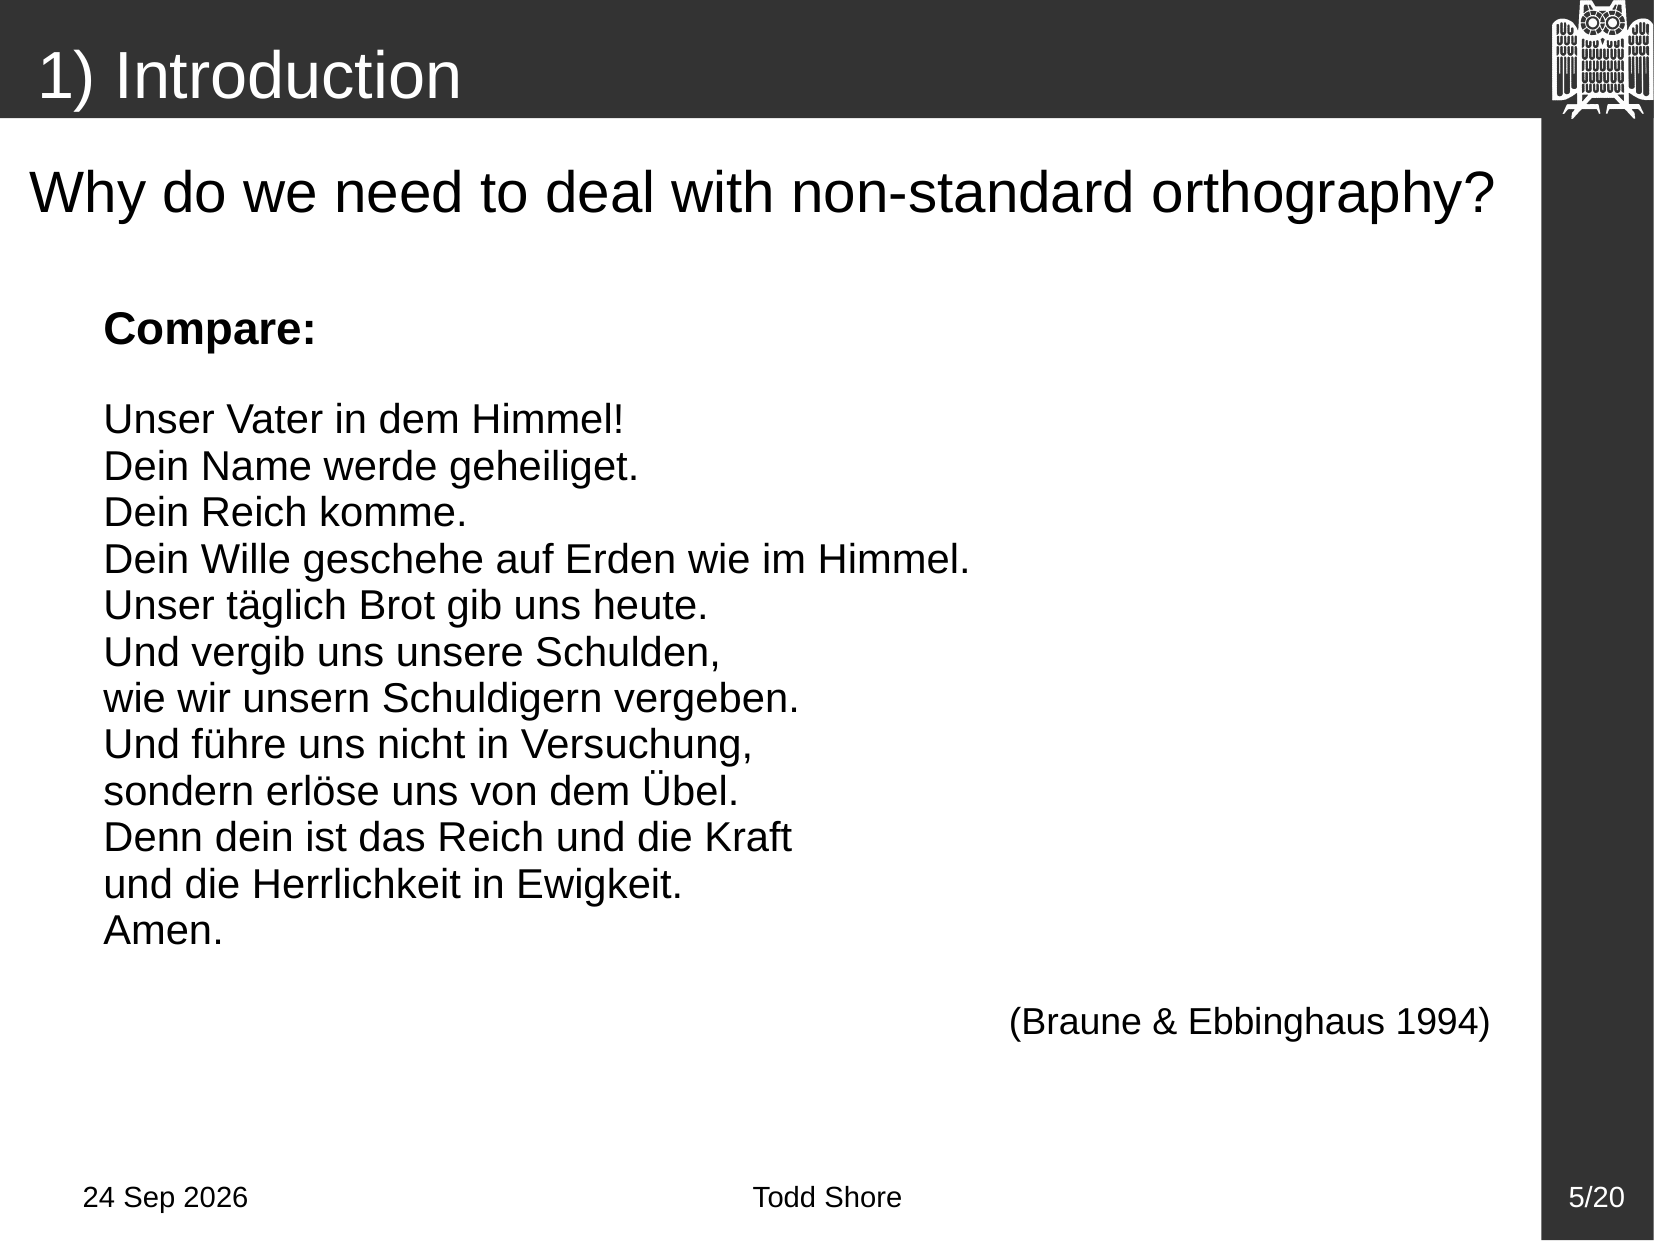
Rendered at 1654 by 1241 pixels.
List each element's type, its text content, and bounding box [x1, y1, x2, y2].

picture [1552, 0, 1654, 119]
title Why do we need to deal with non-standard orthography? [29, 147, 1518, 237]
text_box Compare: Unser Vater in dem Himmel! Dein Name werde geheiliget. Dein Reich komme. Dein Wille geschehe auf Erden wie im Himmel. Unser täglich Brot gib uns heute. Und vergib uns unsere Schulden, wie wir unsern Schuldigern vergeben. Und führe uns nicht in Versuchung, sondern erlöse uns von dem Übel. Denn dein ist das Reich und die Kraft und die Herrlichkeit in Ewigkeit. Amen. (Braune & Ebbinghaus 1994) [88, 295, 1506, 1055]
text_box 1) Introduction [22, 30, 478, 120]
